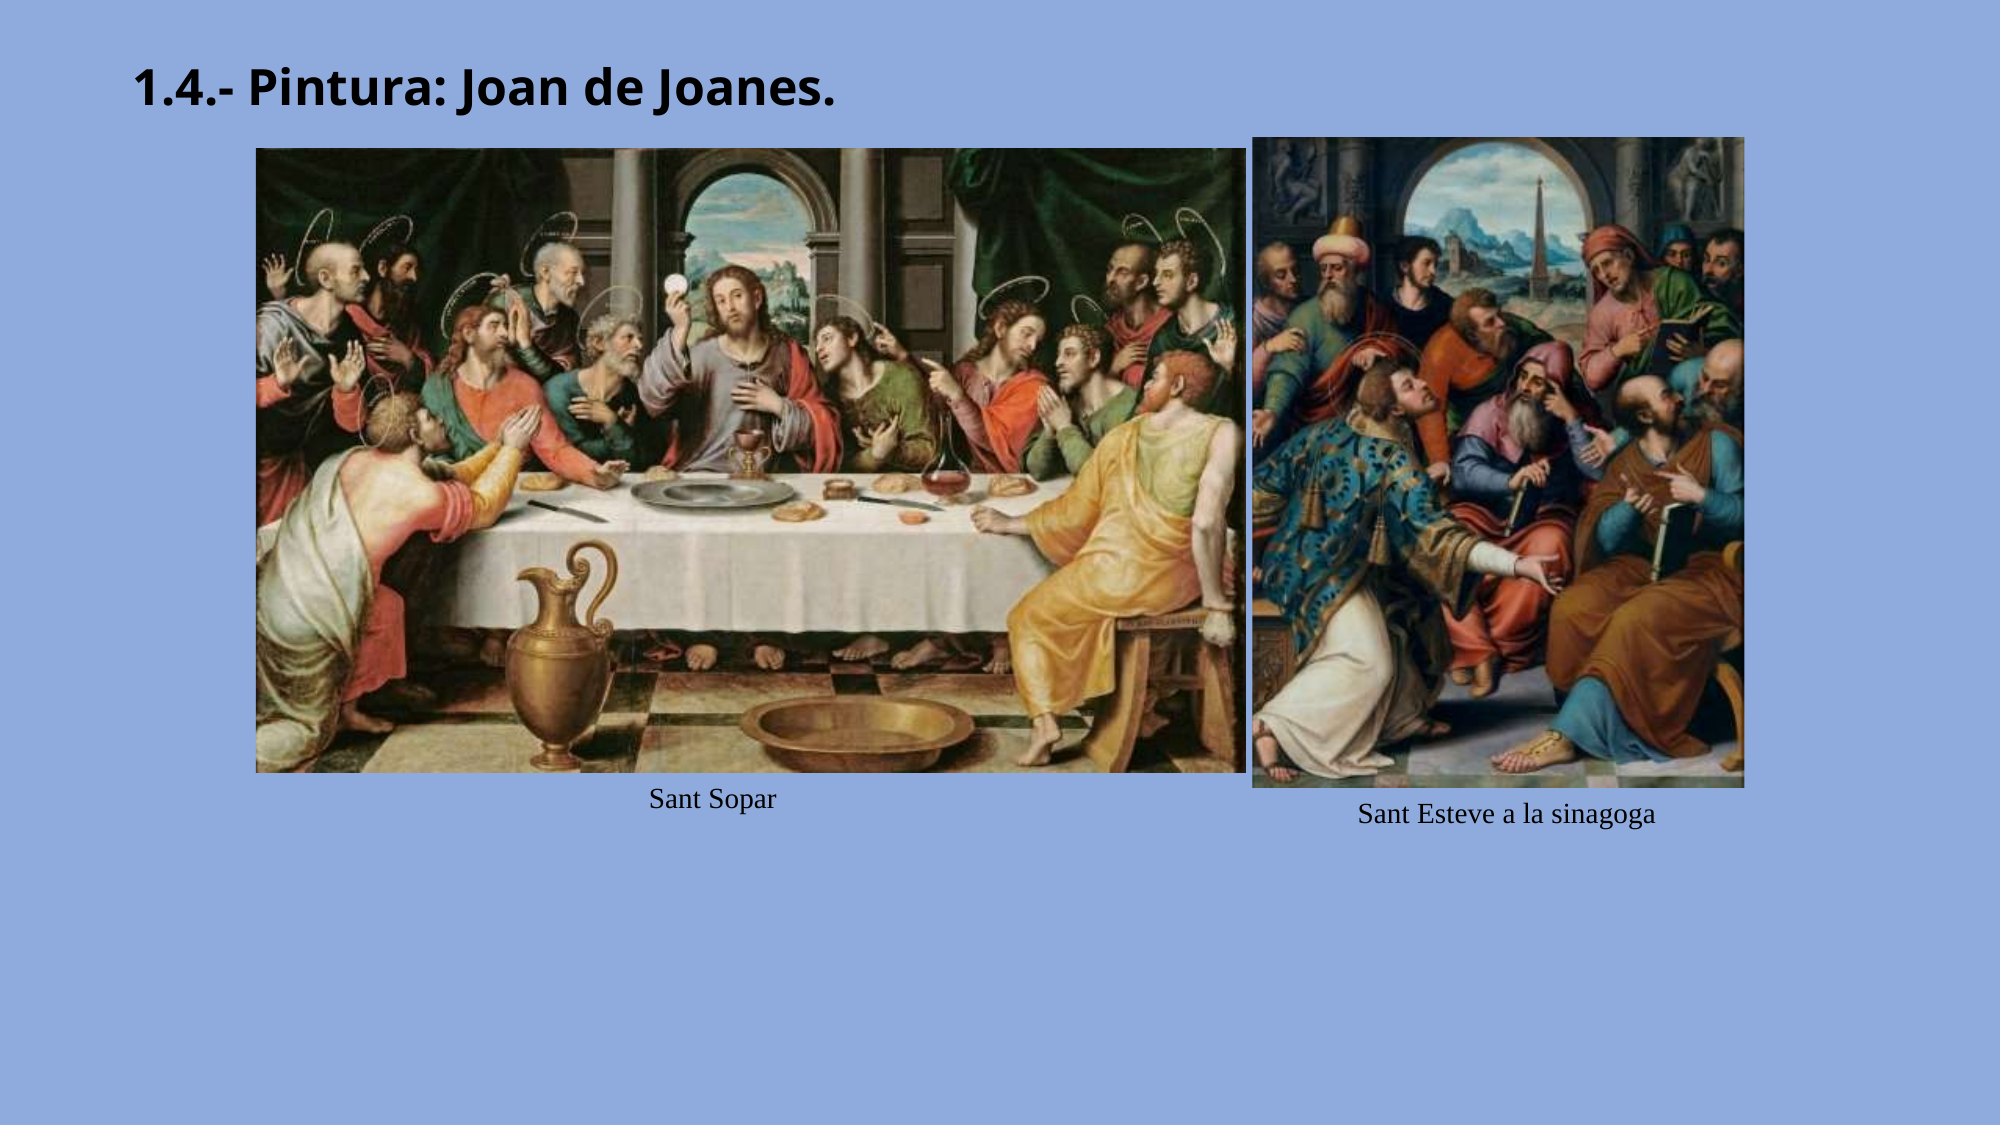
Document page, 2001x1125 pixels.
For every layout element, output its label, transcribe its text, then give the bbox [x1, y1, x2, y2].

text_box Sant Sopar [646, 777, 779, 815]
text_box Sant Esteve a la sinagoga [1355, 792, 1658, 830]
text_box [1252, 138, 1744, 788]
title 1.4.- Pintura: Joan de Joanes. [130, 52, 1371, 116]
text_box [256, 149, 1246, 773]
